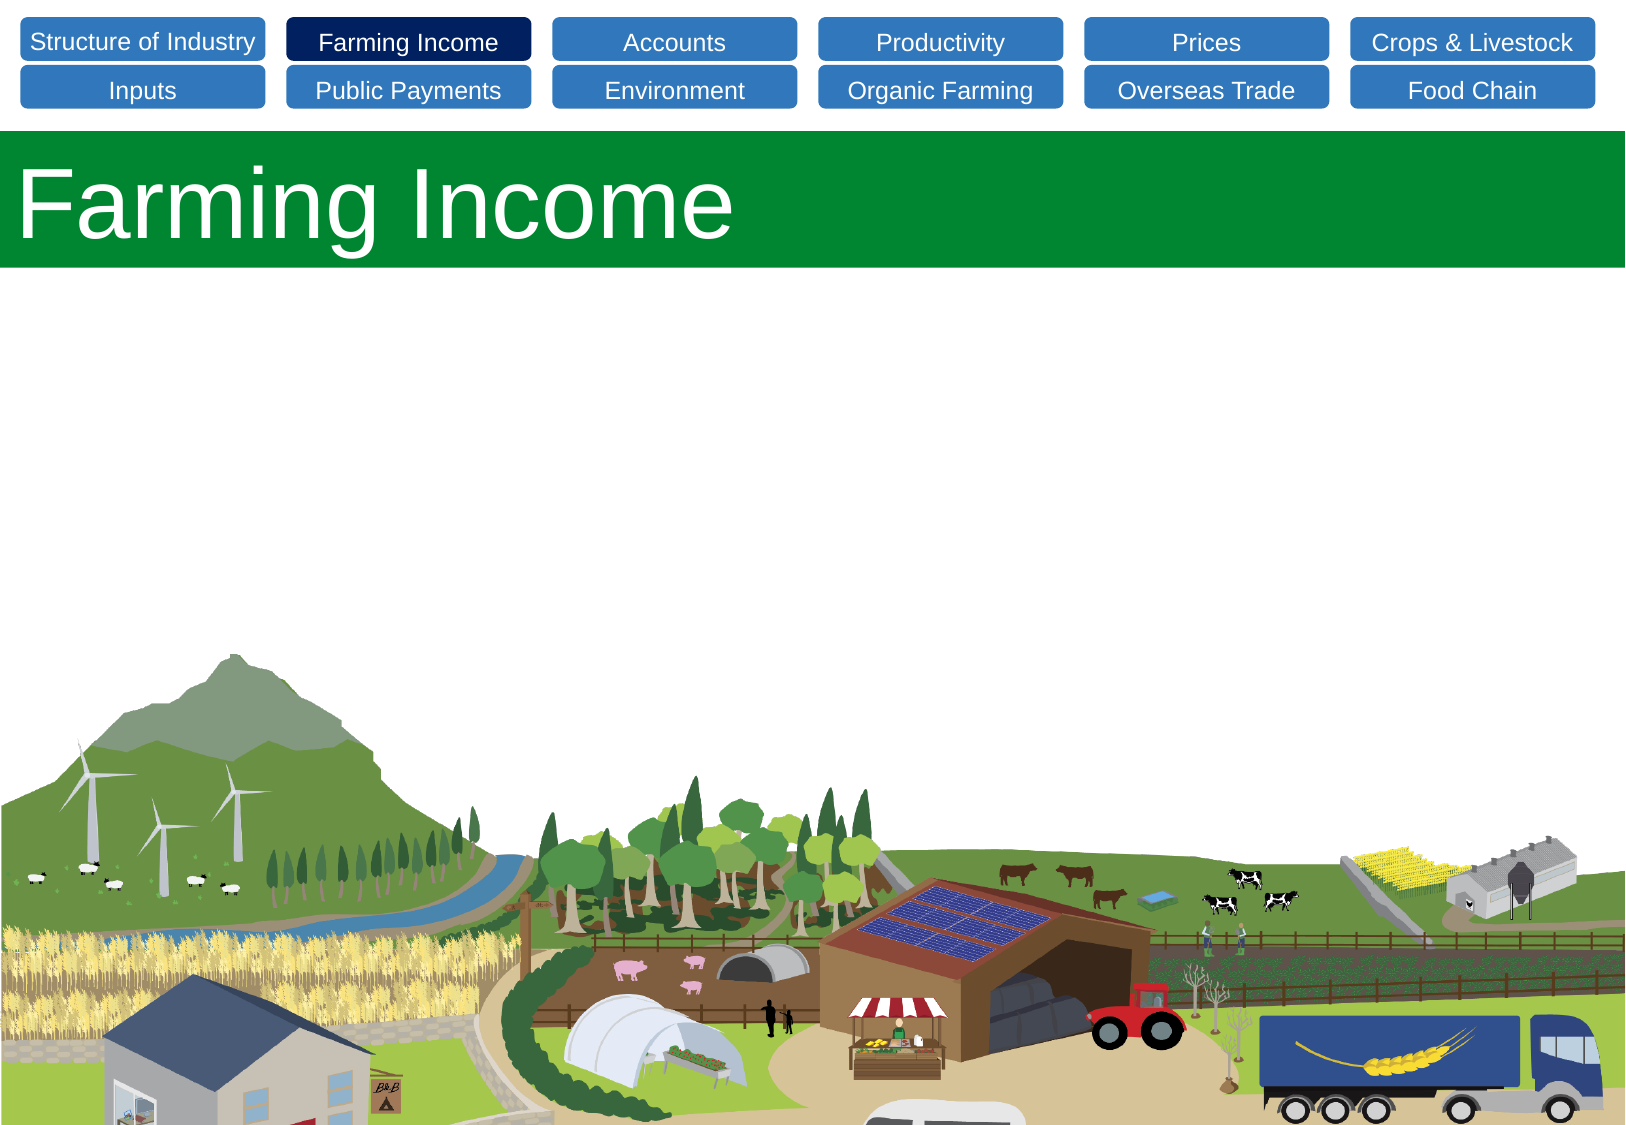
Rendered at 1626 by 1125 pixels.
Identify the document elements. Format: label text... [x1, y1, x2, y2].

text_box Structure of Industry [20, 17, 266, 61]
picture [0, 654, 1625, 1125]
text_box Overseas Trade [1084, 64, 1330, 109]
text_box Productivity [818, 17, 1064, 61]
text_box Farming Income [0, 131, 1625, 268]
text_box Environment [552, 64, 798, 109]
text_box Prices [1084, 17, 1330, 61]
text_box Accounts [552, 17, 798, 61]
text_box Public Payments [286, 64, 532, 109]
text_box Crops & Livestock [1350, 17, 1596, 61]
text_box Food Chain [1350, 64, 1596, 109]
text_box Inputs [20, 64, 266, 109]
text_box Farming Income [286, 17, 532, 61]
text_box Organic Farming [818, 64, 1064, 109]
